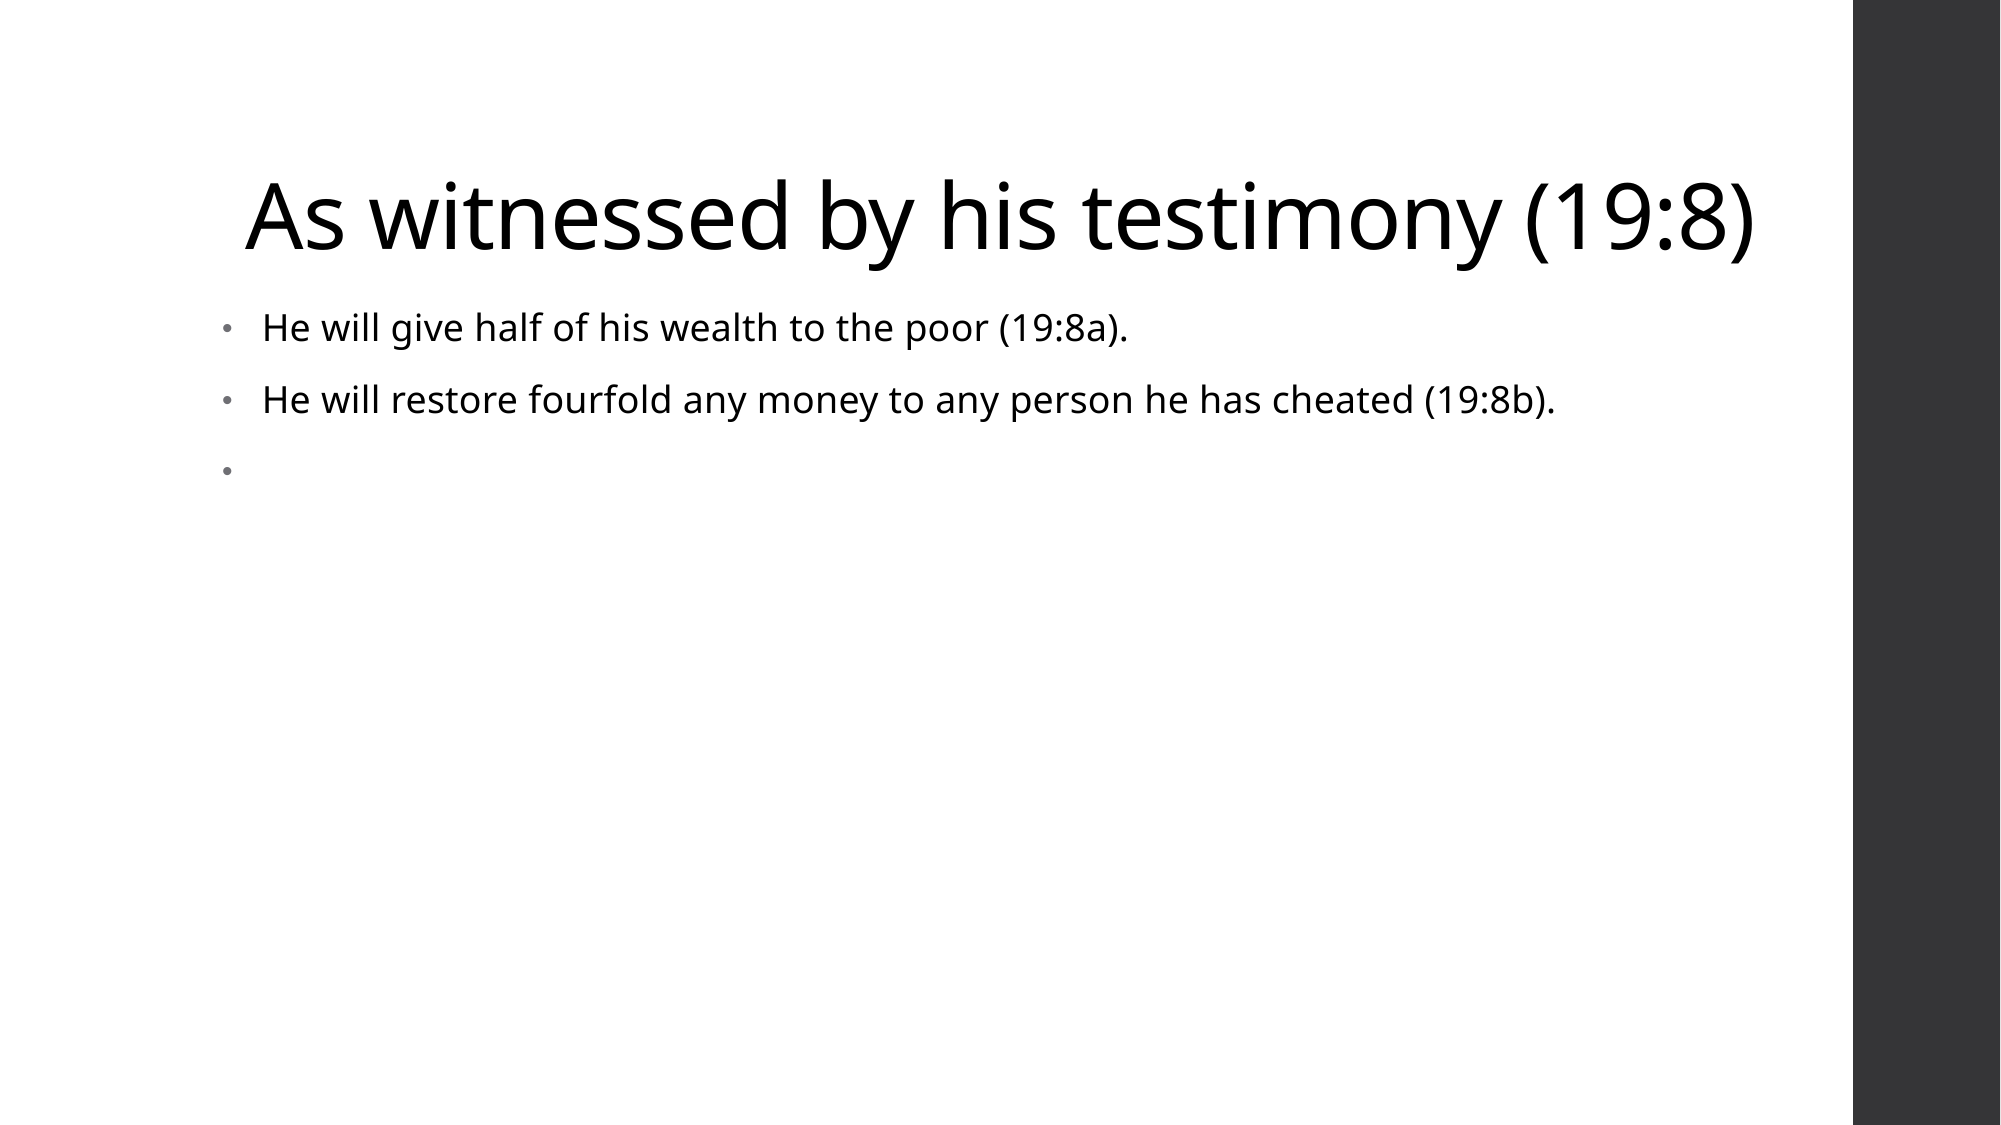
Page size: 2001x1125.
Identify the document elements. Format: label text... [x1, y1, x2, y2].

list He will give half of his wealth to the poor (19:8a). He will restore fourfold any money to any person he has cheated (19:8b). [206, 299, 1617, 1014]
title As witnessed by his testimony (19:8) [206, 60, 1797, 278]
